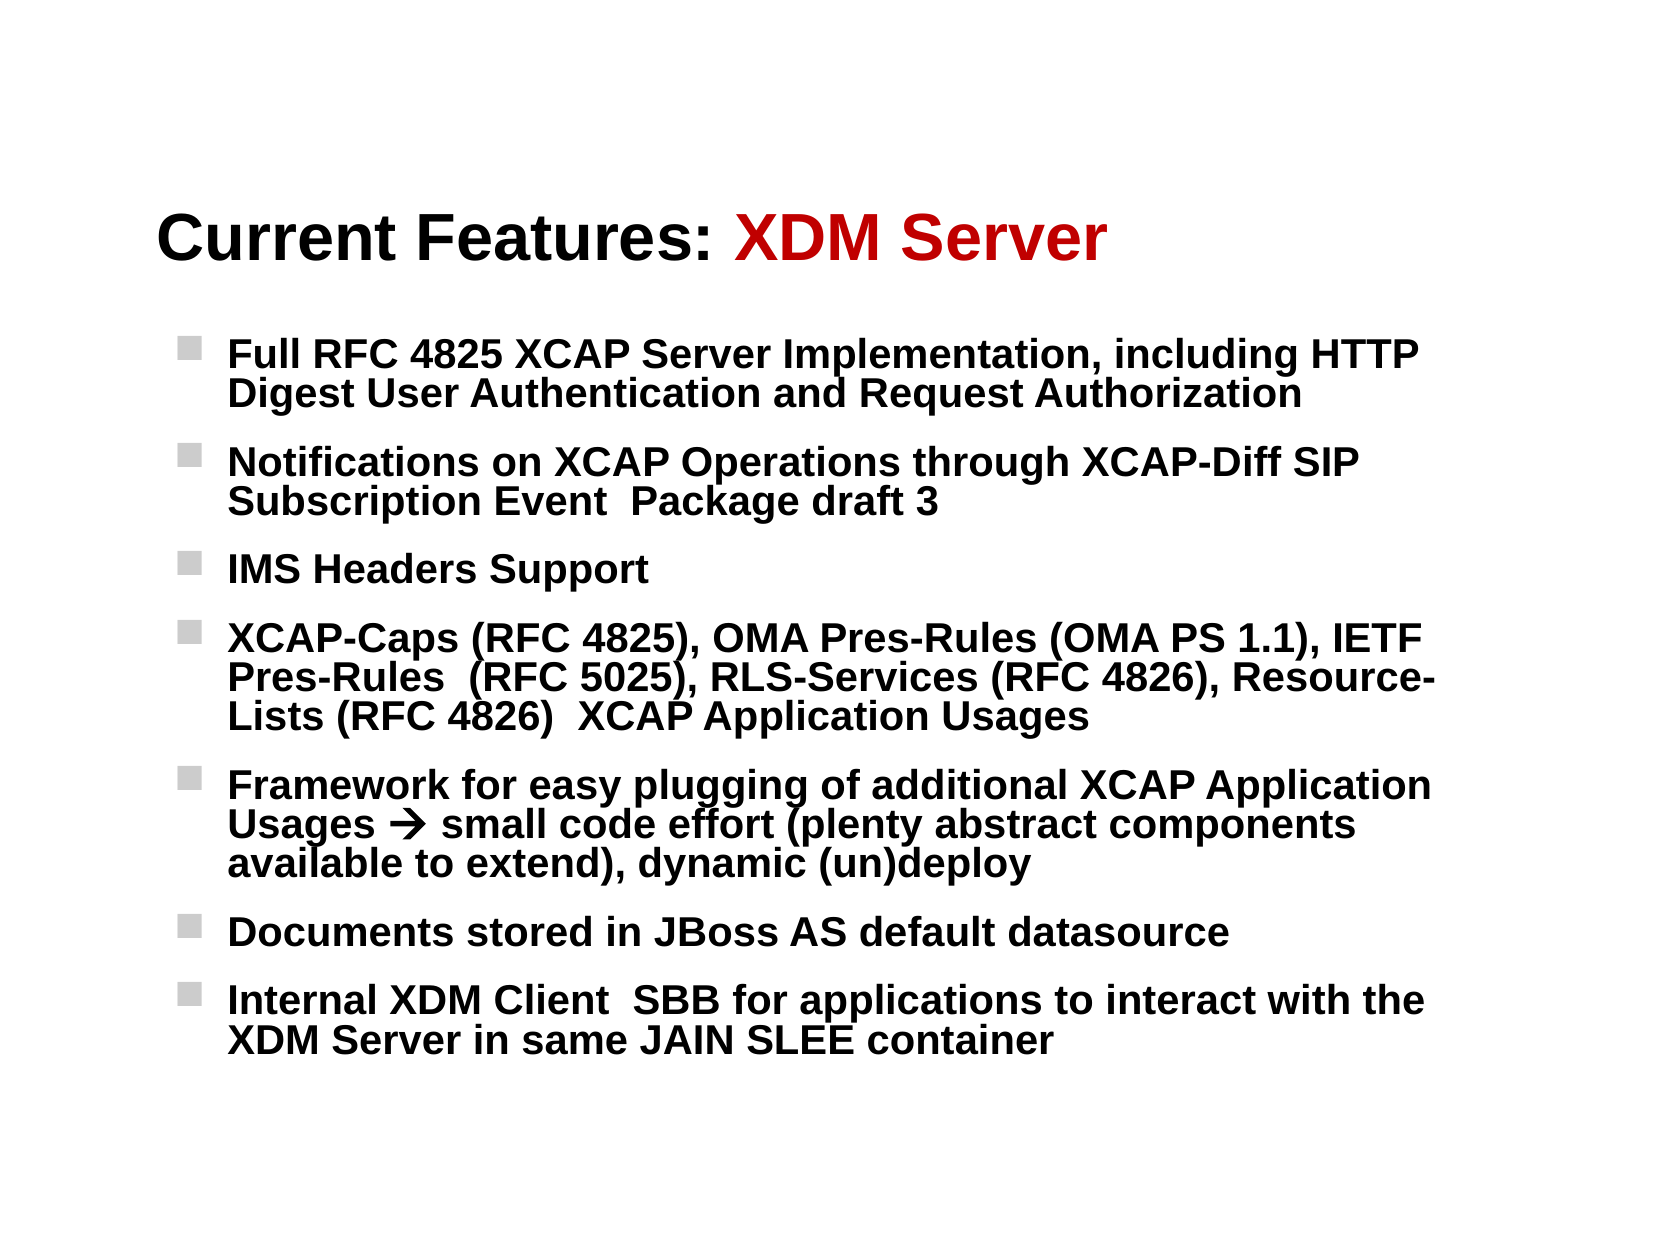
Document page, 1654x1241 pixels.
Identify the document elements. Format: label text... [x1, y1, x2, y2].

text_box Full RFC 4825 XCAP Server Implementation, including HTTP Digest User Authentication and Request Authorization Notifications on XCAP Operations through XCAP-Diff SIP Subscription Event Package draft 3 IMS Headers Support XCAP-Caps (RFC 4825), OMA Pres-Rules (OMA PS 1.1), IETF Pres-Rules (RFC 5025), RLS-Services (RFC 4826), Resource-Lists (RFC 4826) XCAP Application Usages Framework for easy plugging of additional XCAP Application Usages  small code effort (plenty abstract components available to extend), dynamic (un)deploy Documents stored in JBoss AS default datasource Internal XDM Client SBB for applications to interact with the XDM Server in same JAIN SLEE container [156, 337, 1502, 1131]
title Current Features: XDM Server [156, 196, 1502, 288]
